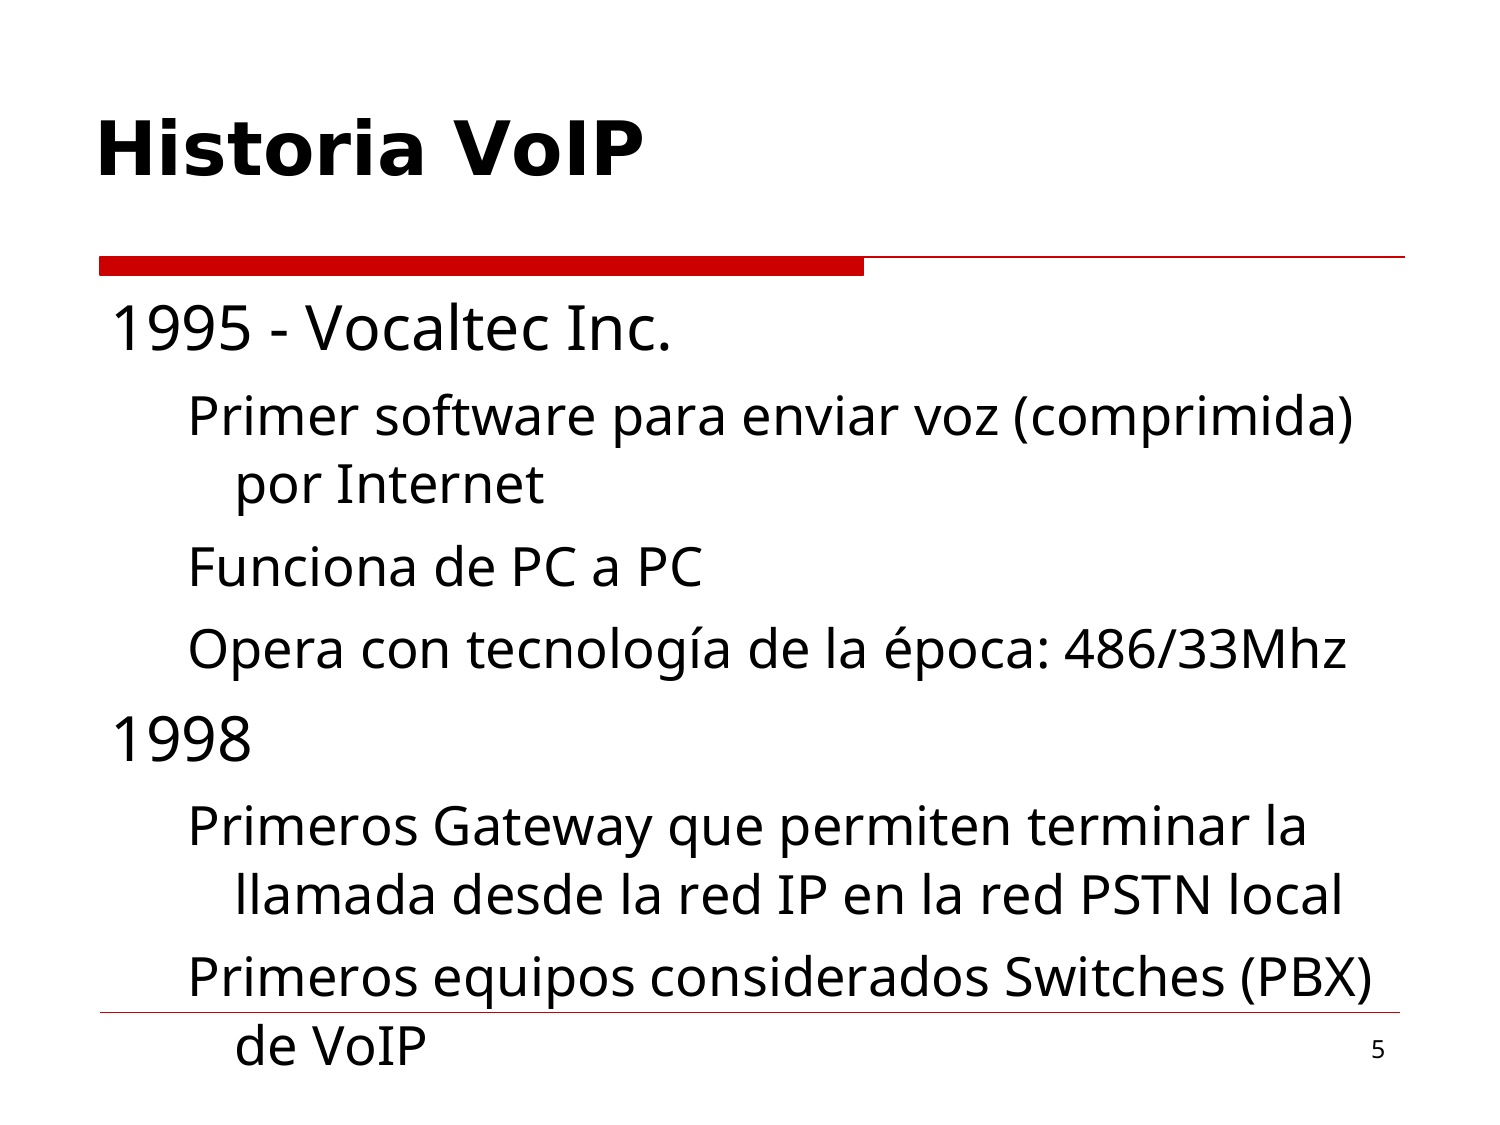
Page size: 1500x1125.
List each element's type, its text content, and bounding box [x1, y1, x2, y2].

title Historia VoIP [94, 50, 1408, 250]
list 1995 - Vocaltec Inc. Primer software para enviar voz (comprimida) por Internet Funciona de PC a PC Opera con tecnología de la época: 486/33Mhz 1998 Primeros Gateway que permiten terminar la llamada desde la red IP en la red PSTN local Primeros equipos considerados Switches (PBX) de VoIP [92, 287, 1406, 1025]
